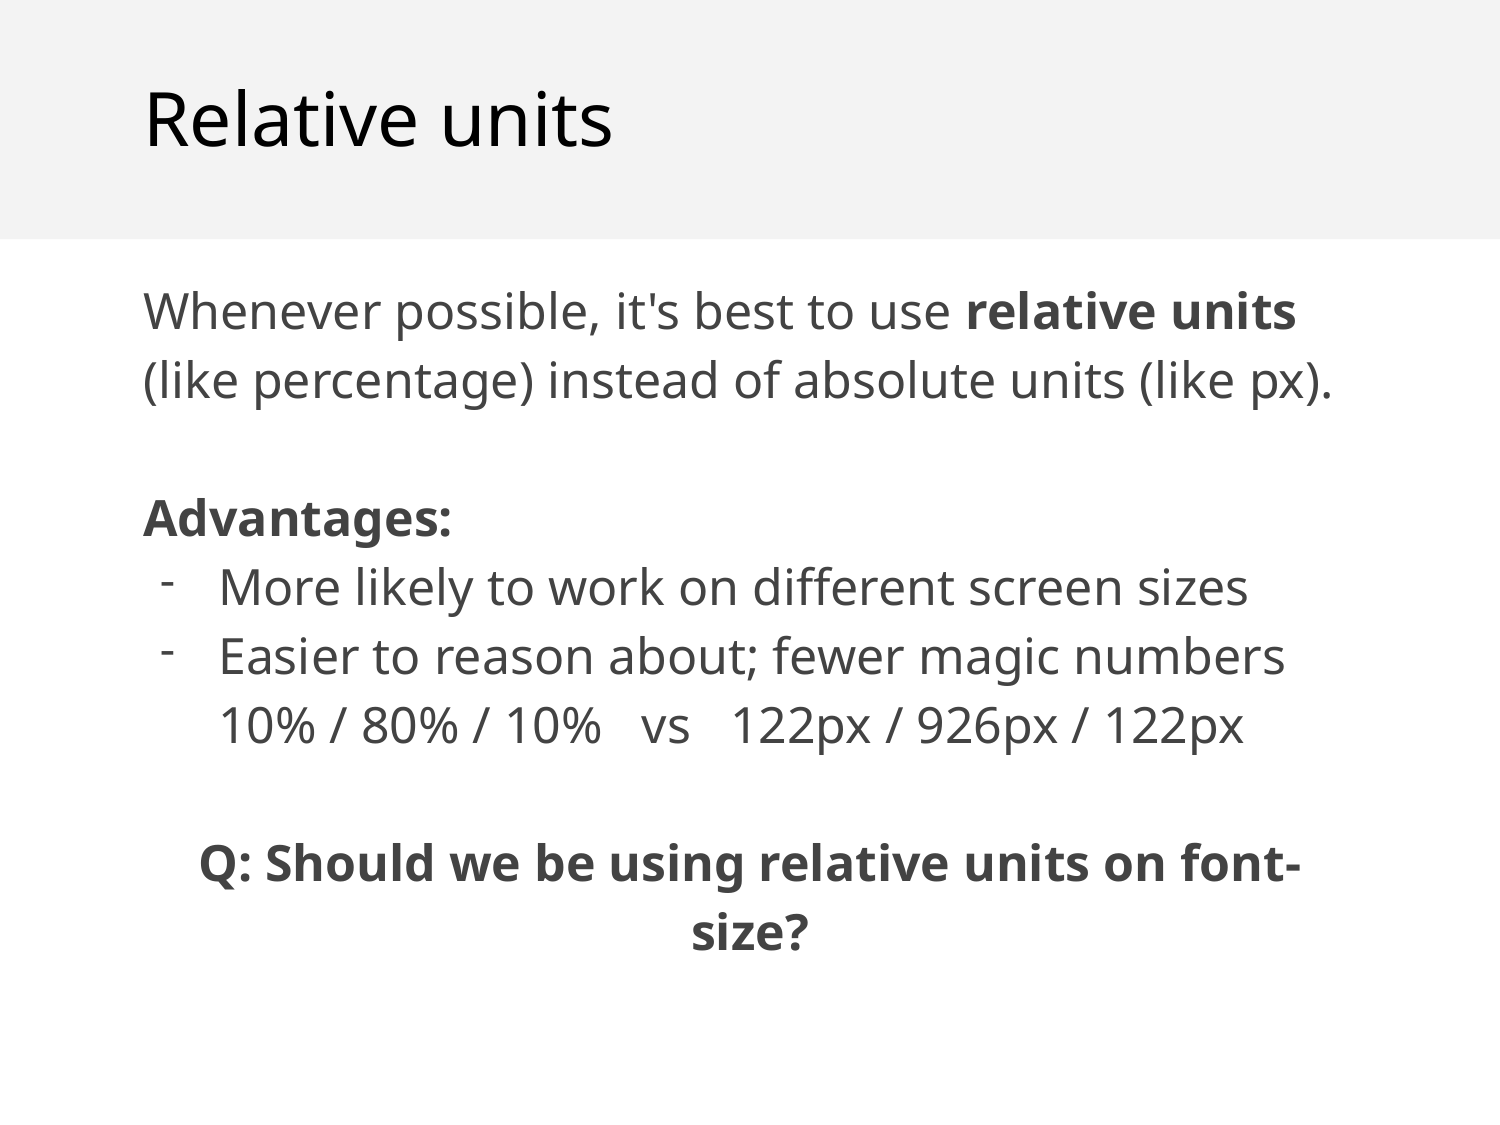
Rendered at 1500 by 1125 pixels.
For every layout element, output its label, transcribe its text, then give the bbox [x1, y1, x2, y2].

list Whenever possible, it's best to use relative units (like percentage) instead of absolute units (like px). Advantages: More likely to work on different screen sizes Easier to reason about; fewer magic numbers 10% / 80% / 10% vs 122px / 926px / 122px Q: Should we be using relative units on font-size? [128, 255, 1372, 1004]
title Relative units [128, 56, 1372, 183]
